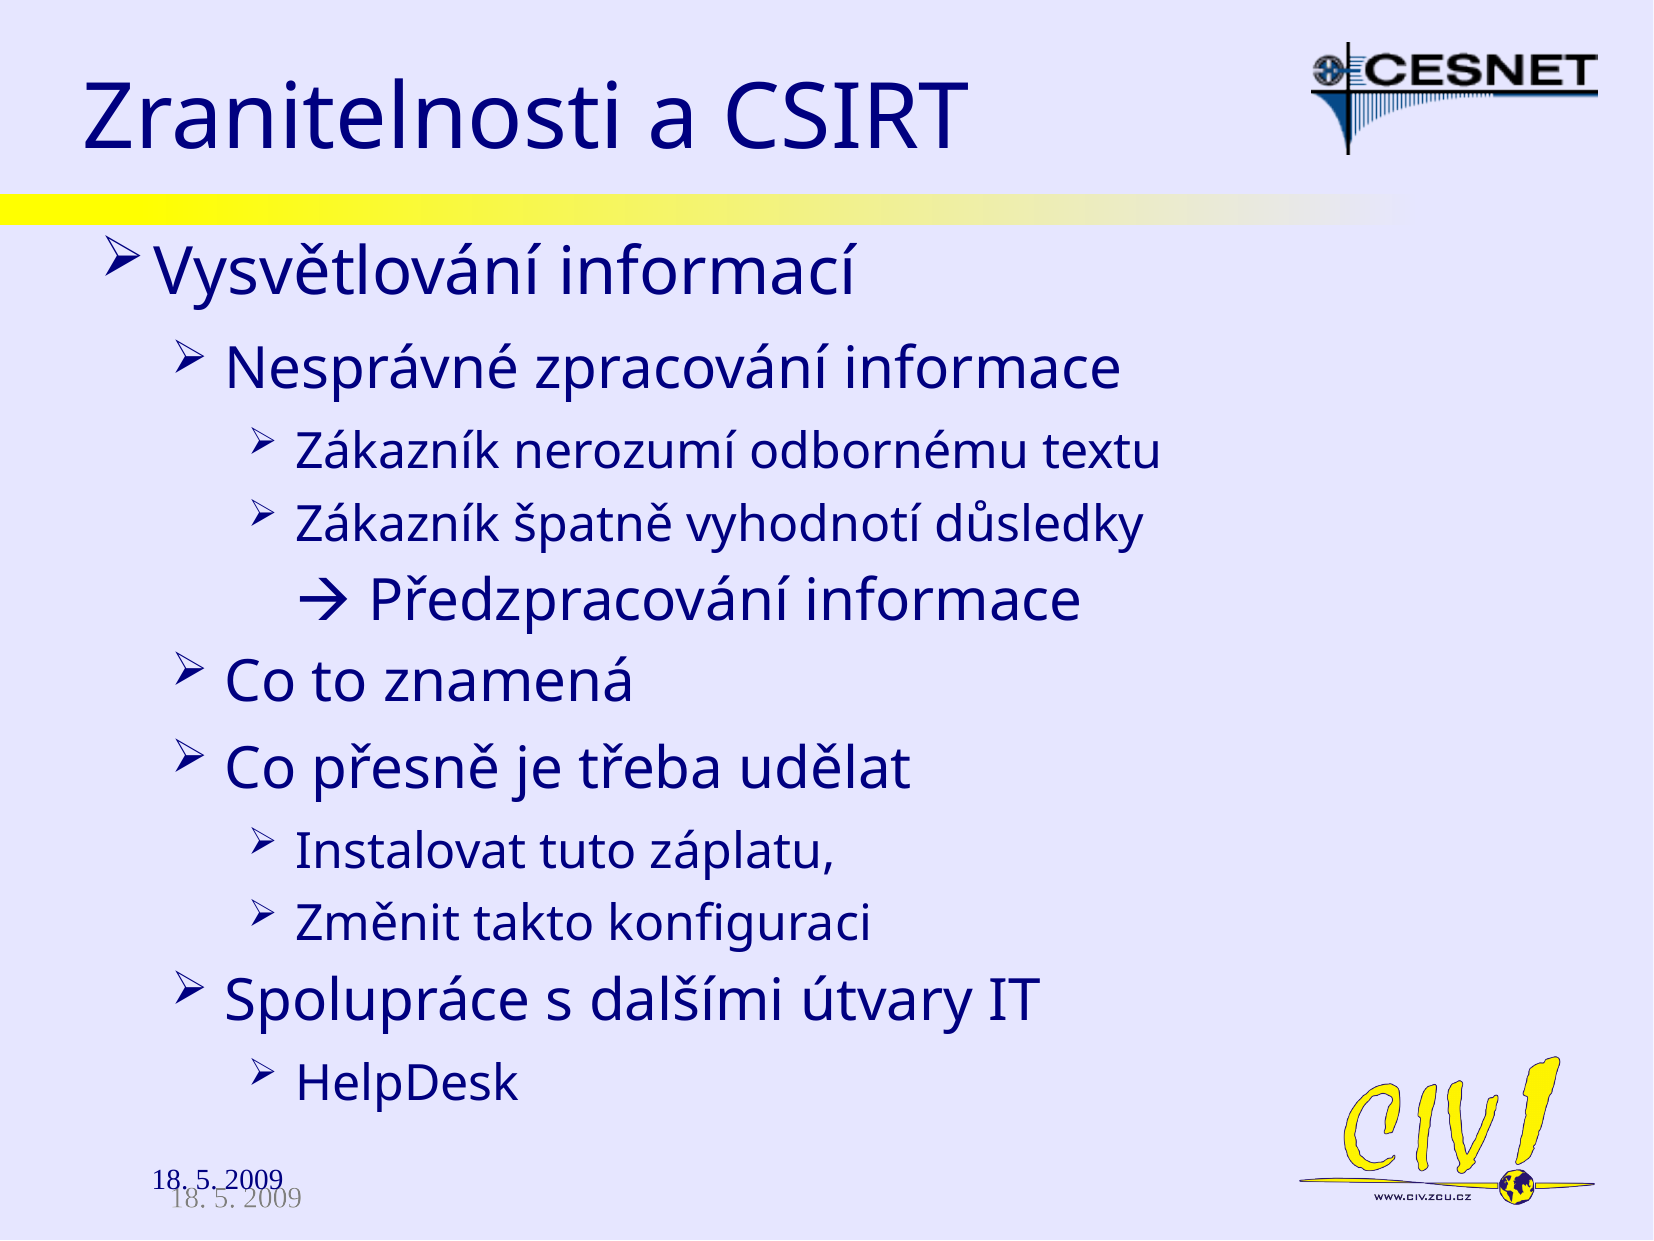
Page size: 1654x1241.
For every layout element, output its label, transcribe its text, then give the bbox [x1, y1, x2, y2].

title Zranitelnosti a CSIRT [82, 49, 1571, 178]
list Vysvětlování informací Nesprávné zpracování informace Zákazník nerozumí odbornému textu Zákazník špatně vyhodnotí důsledky  Předzpracování informace Co to znamená Co přesně je třeba udělat Instalovat tuto záplatu, Změnit takto konfiguraci Spolupráce s dalšími útvary IT HelpDesk [82, 236, 1571, 1140]
picture [1311, 42, 1598, 155]
picture [1299, 1056, 1595, 1205]
